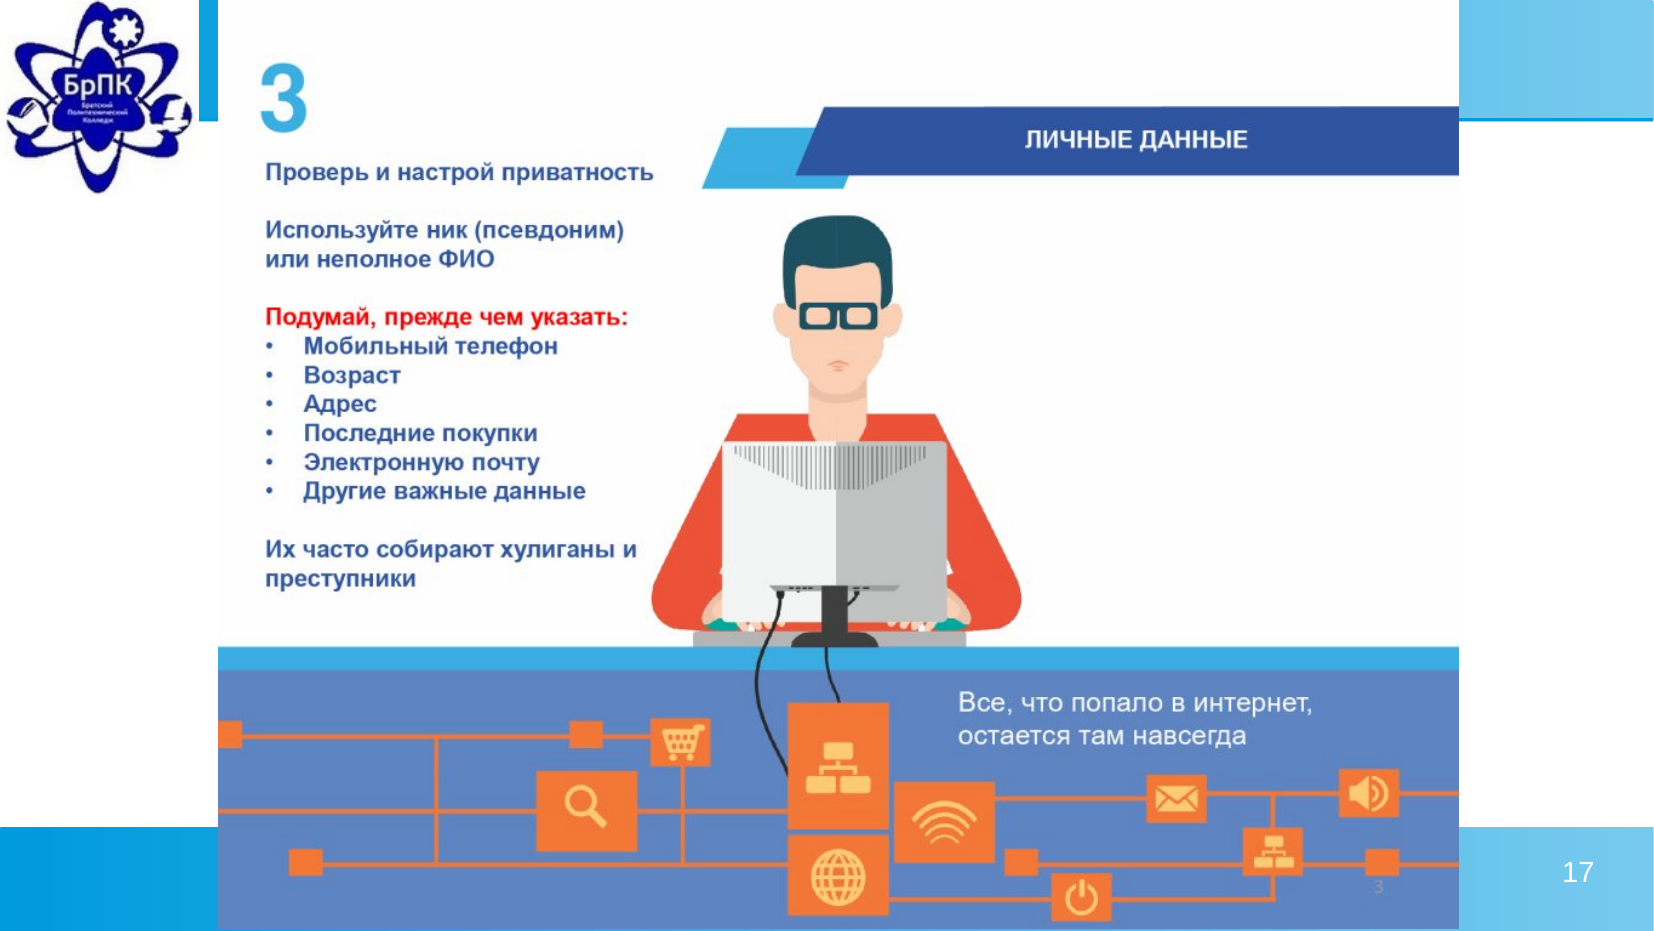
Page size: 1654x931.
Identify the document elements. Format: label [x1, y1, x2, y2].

picture [0, 0, 199, 197]
picture [218, 0, 1459, 929]
